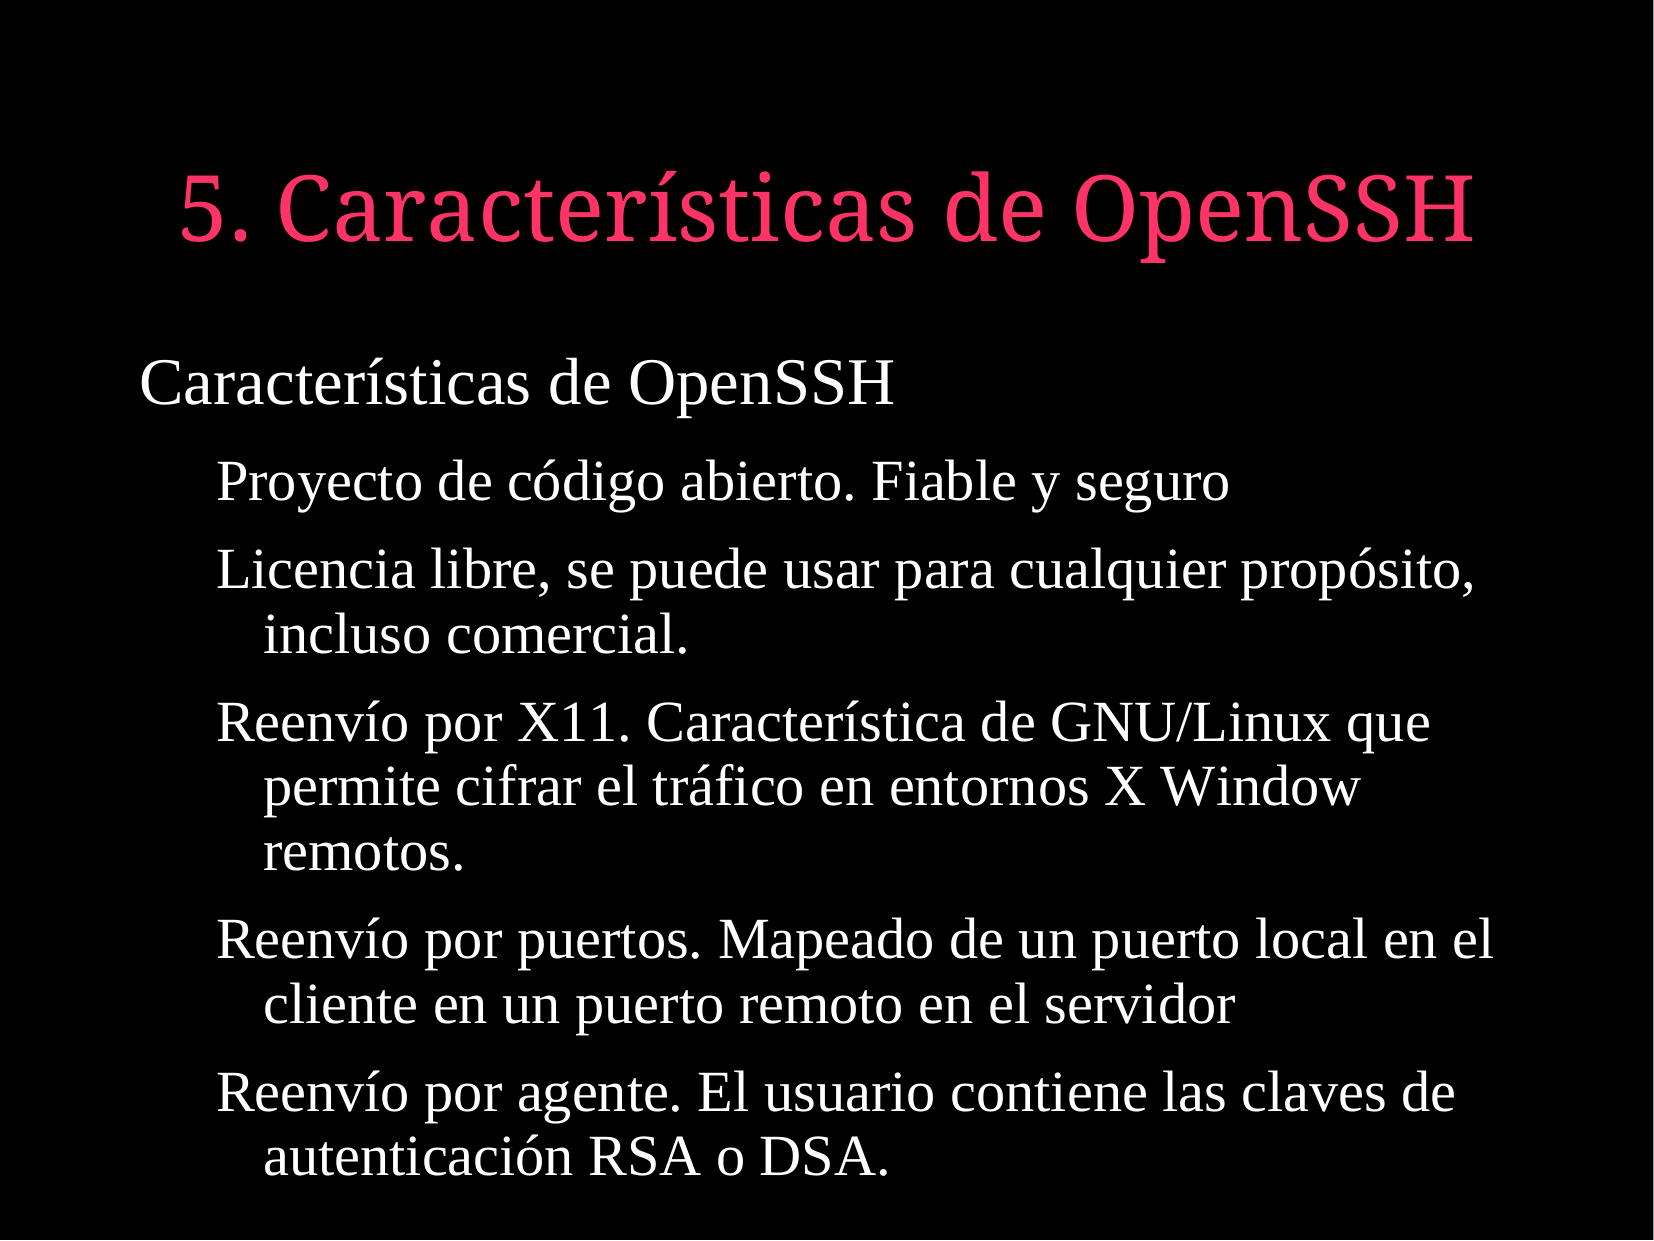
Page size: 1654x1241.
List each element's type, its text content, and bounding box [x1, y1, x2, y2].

title 5. Características de OpenSSH [121, 102, 1534, 311]
list Características de OpenSSH Proyecto de código abierto. Fiable y seguro Licencia libre, se puede usar para cualquier propósito, incluso comercial. Reenvío por X11. Característica de GNU/Linux que permite cifrar el tráfico en entornos X Window remotos. Reenvío por puertos. Mapeado de un puerto local en el cliente en un puerto remoto en el servidor Reenvío por agente. El usuario contiene las claves de autenticación RSA o DSA. [121, 344, 1534, 1198]
